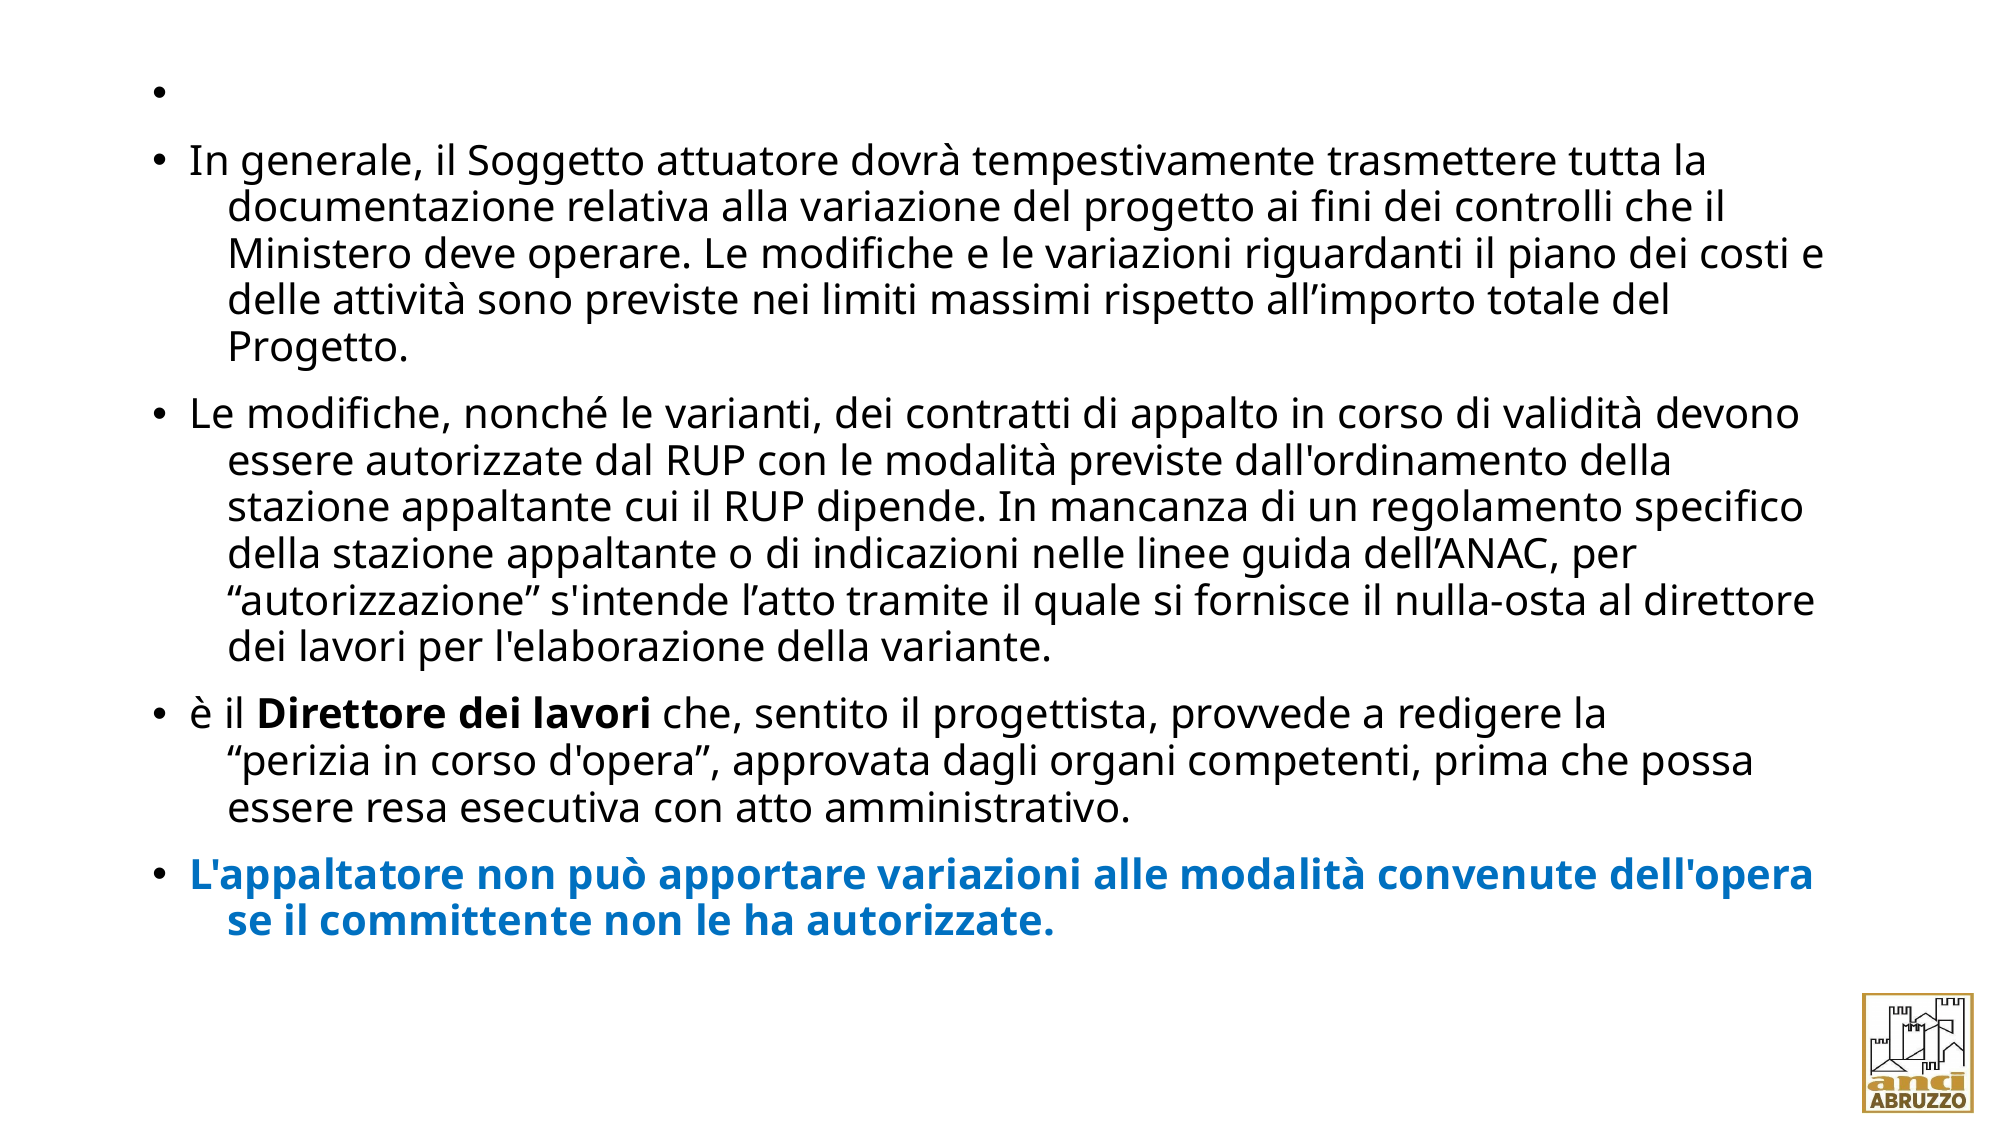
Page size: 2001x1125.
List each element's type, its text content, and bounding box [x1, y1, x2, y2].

list In generale, il Soggetto attuatore dovrà tempestivamente trasmettere tutta la documentazione relativa alla variazione del progetto ai fini dei controlli che il Ministero deve operare. Le modifiche e le variazioni riguardanti il piano dei costi e delle attività sono previste nei limiti massimi rispetto all’importo totale del Progetto. Le modifiche, nonché le varianti, dei contratti di appalto in corso di validità devono essere autorizzate dal RUP con le modalità previste dall'ordinamento della stazione appaltante cui il RUP dipende. In mancanza di un regolamento specifico della stazione appaltante o di indicazioni nelle linee guida dell’ANAC, per “autorizzazione” s'intende l’atto tramite il quale si fornisce il nulla-osta al direttore dei lavori per l'elaborazione della variante. è il Direttore dei lavori che, sentito il progettista, provvede a redigere la “perizia in corso d'opera”, approvata dagli organi competenti, prima che possa essere resa esecutiva con atto amministrativo. L'appaltatore non può apportare variazioni alle modalità convenute dell'opera se il committente non le ha autorizzate. [137, 59, 1863, 1018]
